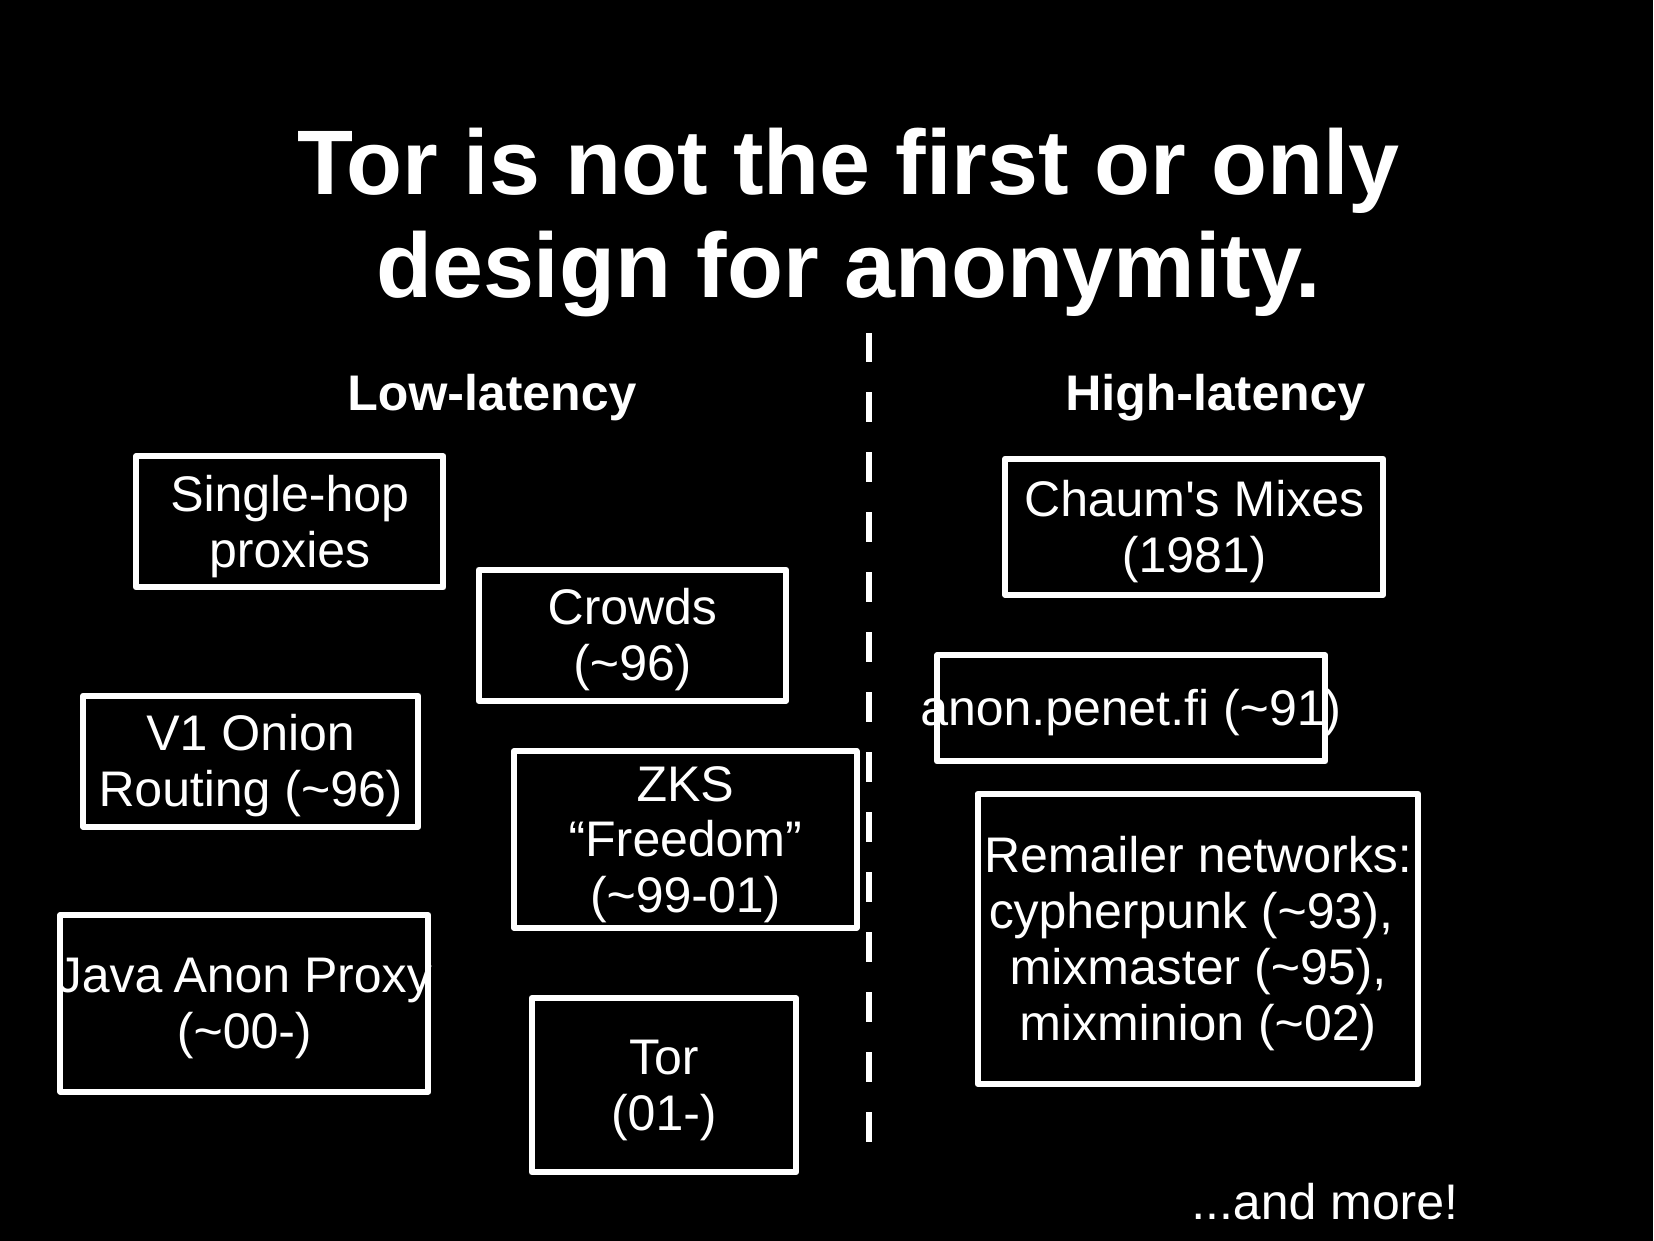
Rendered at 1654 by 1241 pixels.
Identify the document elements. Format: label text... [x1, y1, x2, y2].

text_box Tor (01-) [531, 998, 797, 1173]
text_box High-latency [1050, 357, 1381, 439]
text_box Chaum's Mixes (1981) [1005, 458, 1384, 595]
text_box anon.penet.fi (~91) [937, 655, 1326, 762]
text_box Remailer networks: cypherpunk (~93), mixmaster (~95), mixminion (~02) [977, 793, 1419, 1084]
text_box ...and more! [1176, 1167, 1474, 1241]
text_box Java Anon Proxy (~00-) [60, 915, 429, 1092]
title Tor is not the first or only design for anonymity. [121, 94, 1578, 334]
text_box Single-hop proxies [136, 456, 444, 588]
text_box ZKS “Freedom” (~99-01) [513, 751, 857, 928]
text_box Low-latency [332, 357, 652, 439]
text_box Crowds (~96) [478, 569, 787, 701]
text_box V1 Onion Routing (~96) [83, 695, 419, 827]
